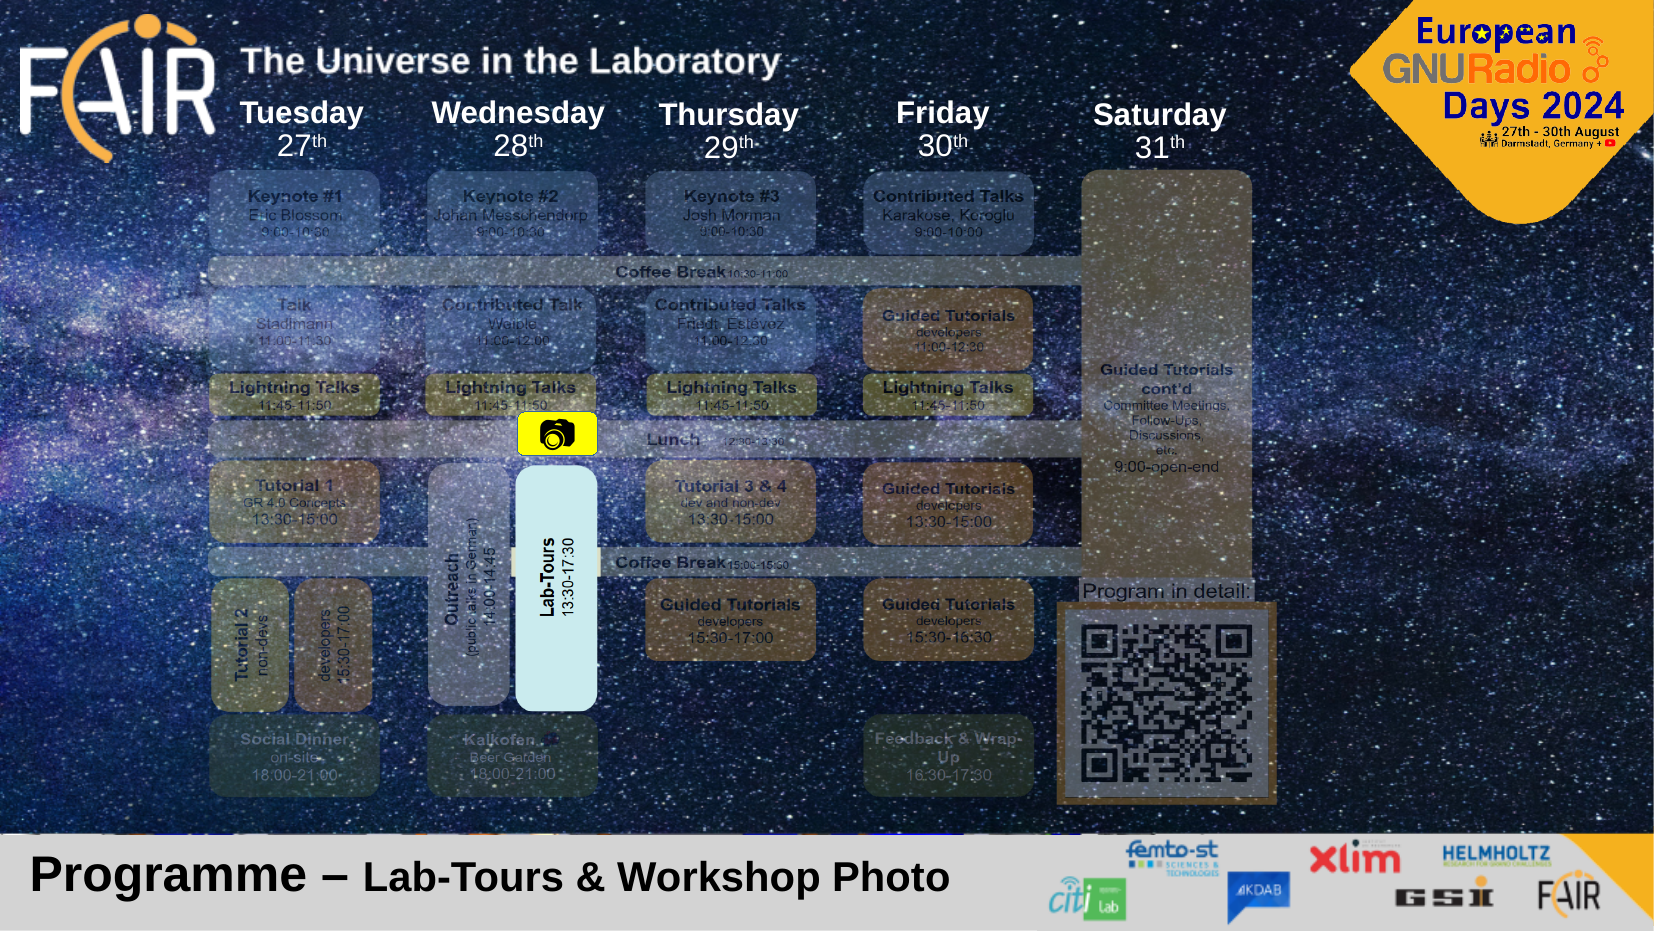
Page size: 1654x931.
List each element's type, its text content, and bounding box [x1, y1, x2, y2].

title Programme – Lab-Tours & Workshop Photo [29, 832, 1518, 917]
text_box Friday 30th [859, 97, 1027, 181]
picture [0, 0, 1654, 931]
text_box Tuesday 27th [218, 97, 386, 181]
text_box Saturday 31th [1069, 99, 1251, 183]
text_box 📷 [517, 411, 598, 456]
text_box Thursday 29th [637, 98, 821, 183]
text_box Wednesday 28th [409, 95, 628, 183]
